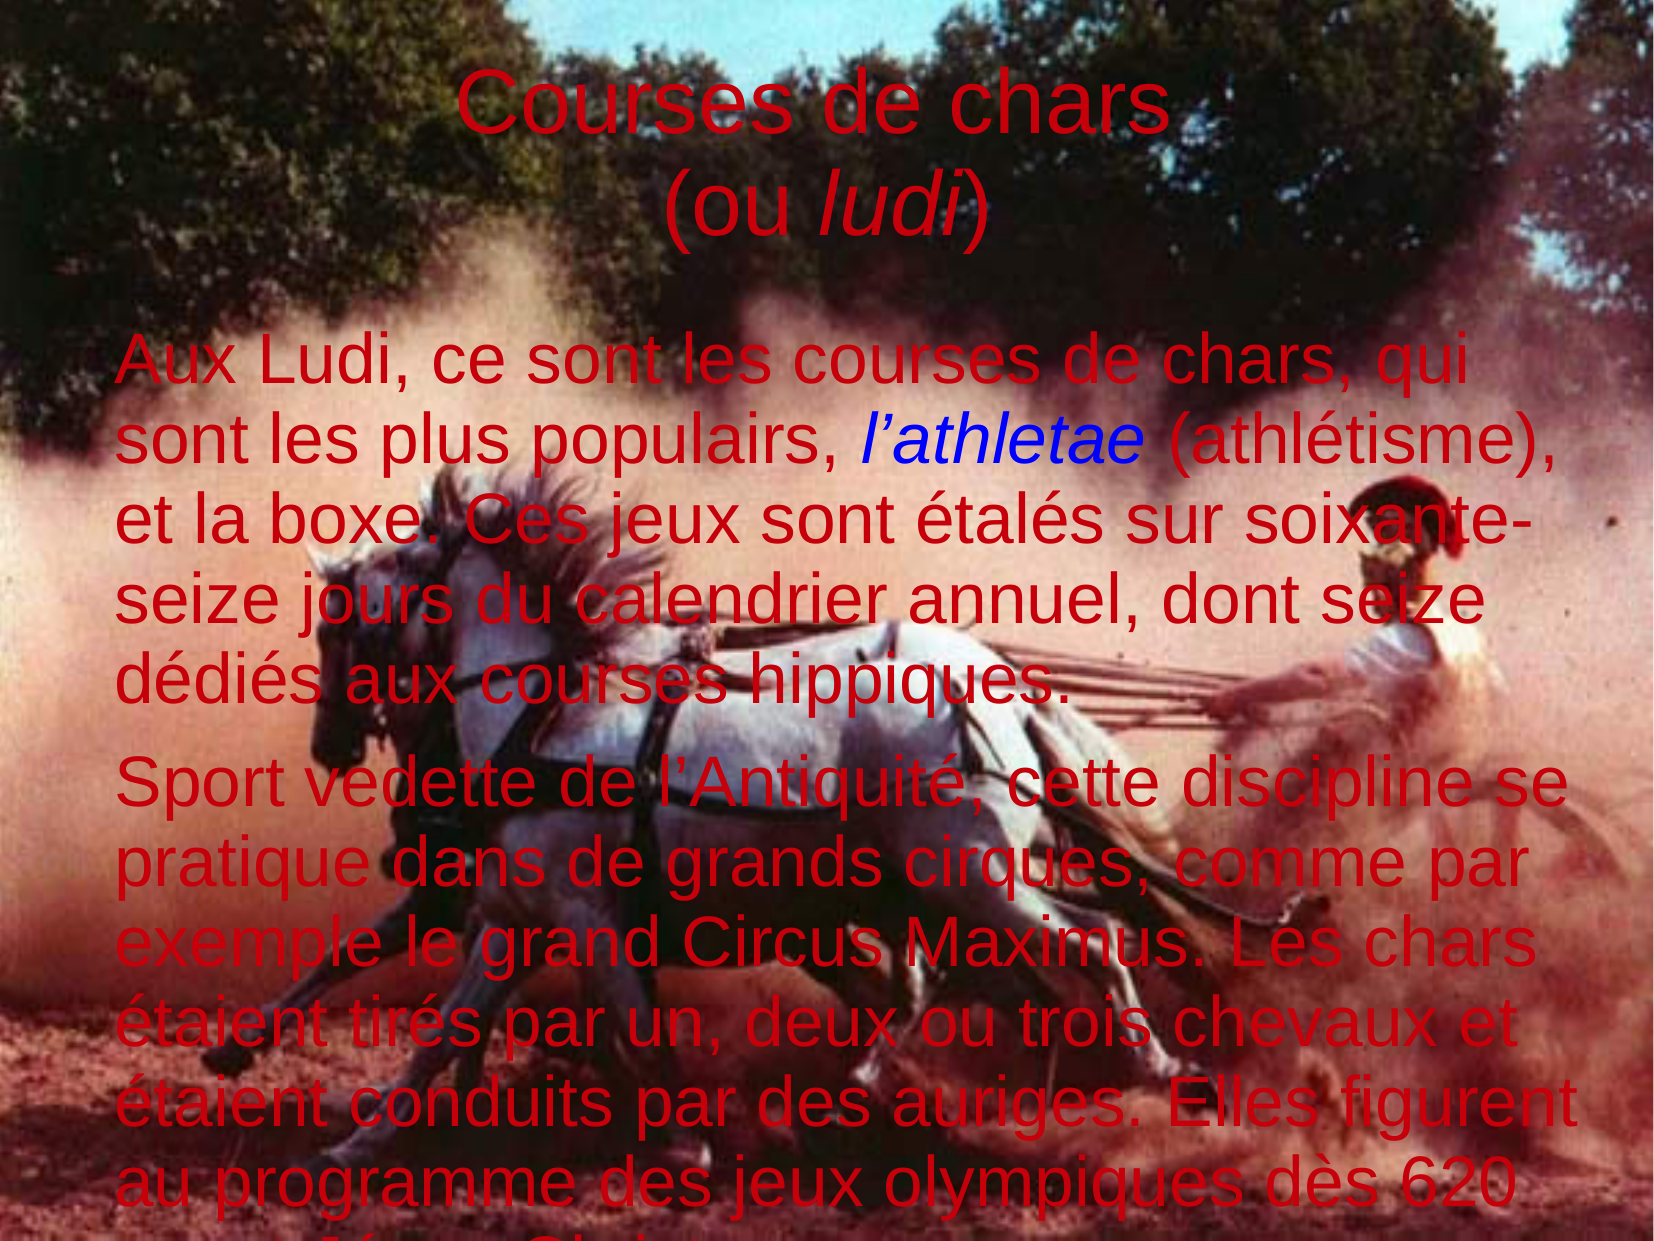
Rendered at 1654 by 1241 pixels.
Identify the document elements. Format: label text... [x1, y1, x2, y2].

list Aux Ludi, ce sont les courses de chars, qui sont les plus populairs, l’athletae (athlétisme), et la boxe. Ces jeux sont étalés sur soixante-seize jours du calendrier annuel, dont seize dédiés aux courses hippiques. Sport vedette de l’Antiquité, cette discipline se pratique dans de grands cirques, comme par exemple le grand Circus Maximus. Les chars étaient tirés par un, deux ou trois chevaux et étaient conduits par des auriges. Elles figurent au programme des jeux olympiques dès 620 avant Jésus-Christ. Les spectateurs parient sur une équipe (rouge, bleu, blanche ou verte) dont on distingue les membres par la couleur de leur casque. Une personne célèbre, dont l’empereur, donne le départ en laissant tomber un mouchoir blanc. [59, 318, 1607, 1241]
picture [0, 0, 1654, 1241]
title Courses de chars (ou ludi) [82, 49, 1571, 257]
